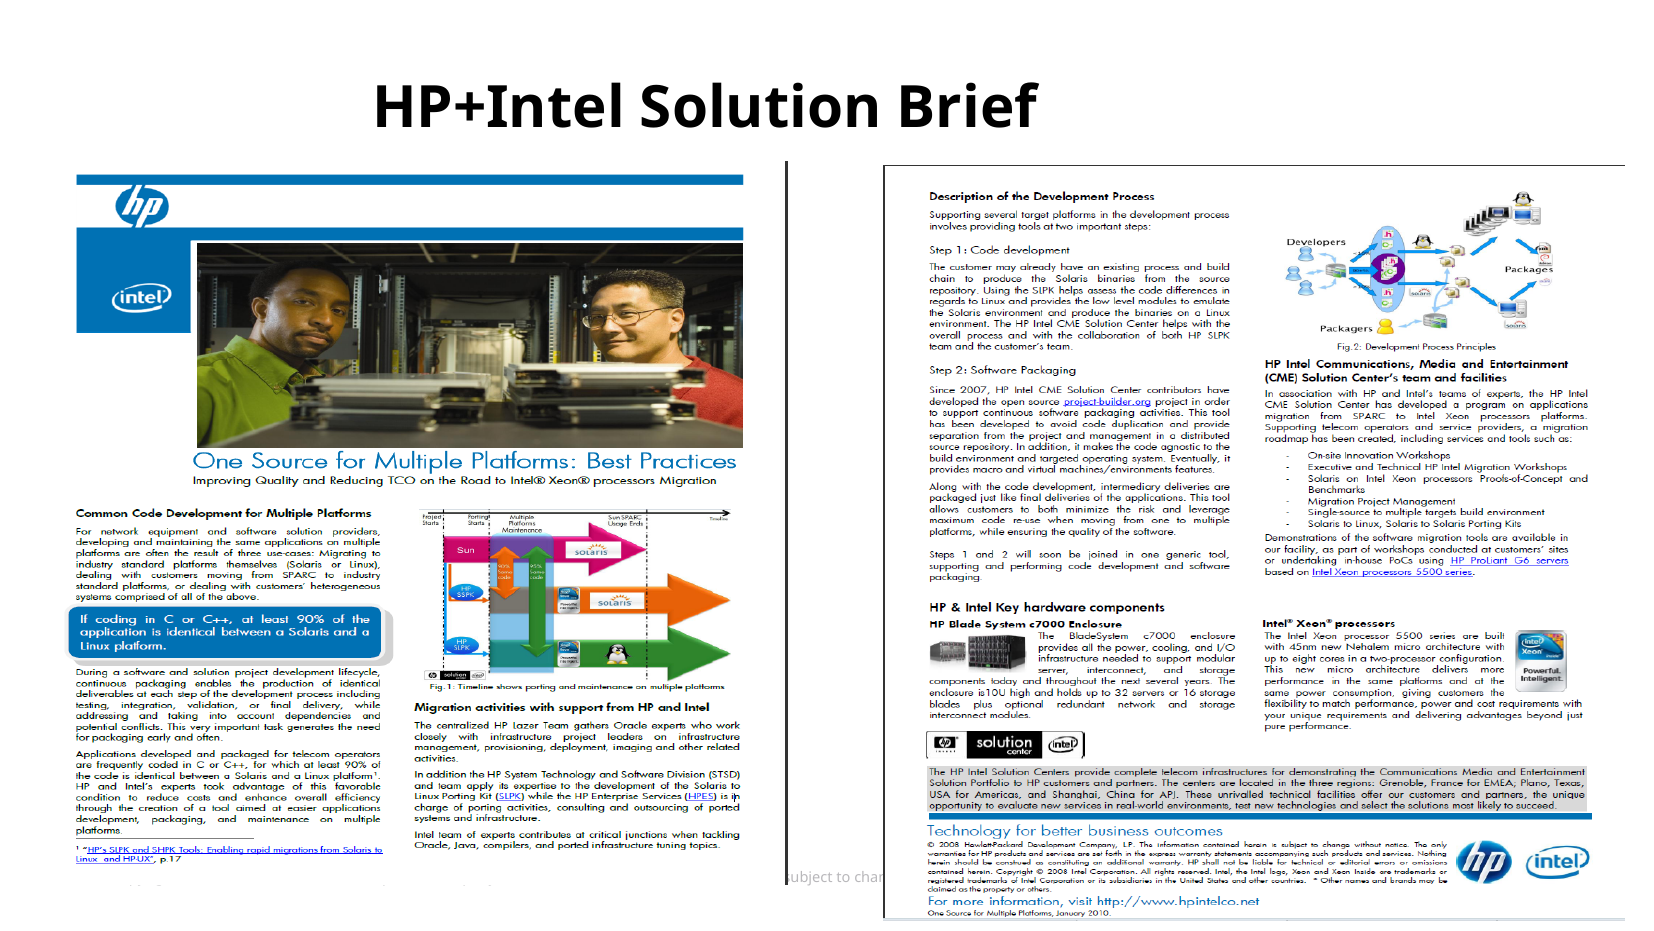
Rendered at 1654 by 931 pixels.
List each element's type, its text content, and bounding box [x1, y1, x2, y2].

picture [883, 165, 1625, 921]
picture [31, 161, 788, 885]
title HP+Intel Solution Brief [371, 46, 1286, 168]
